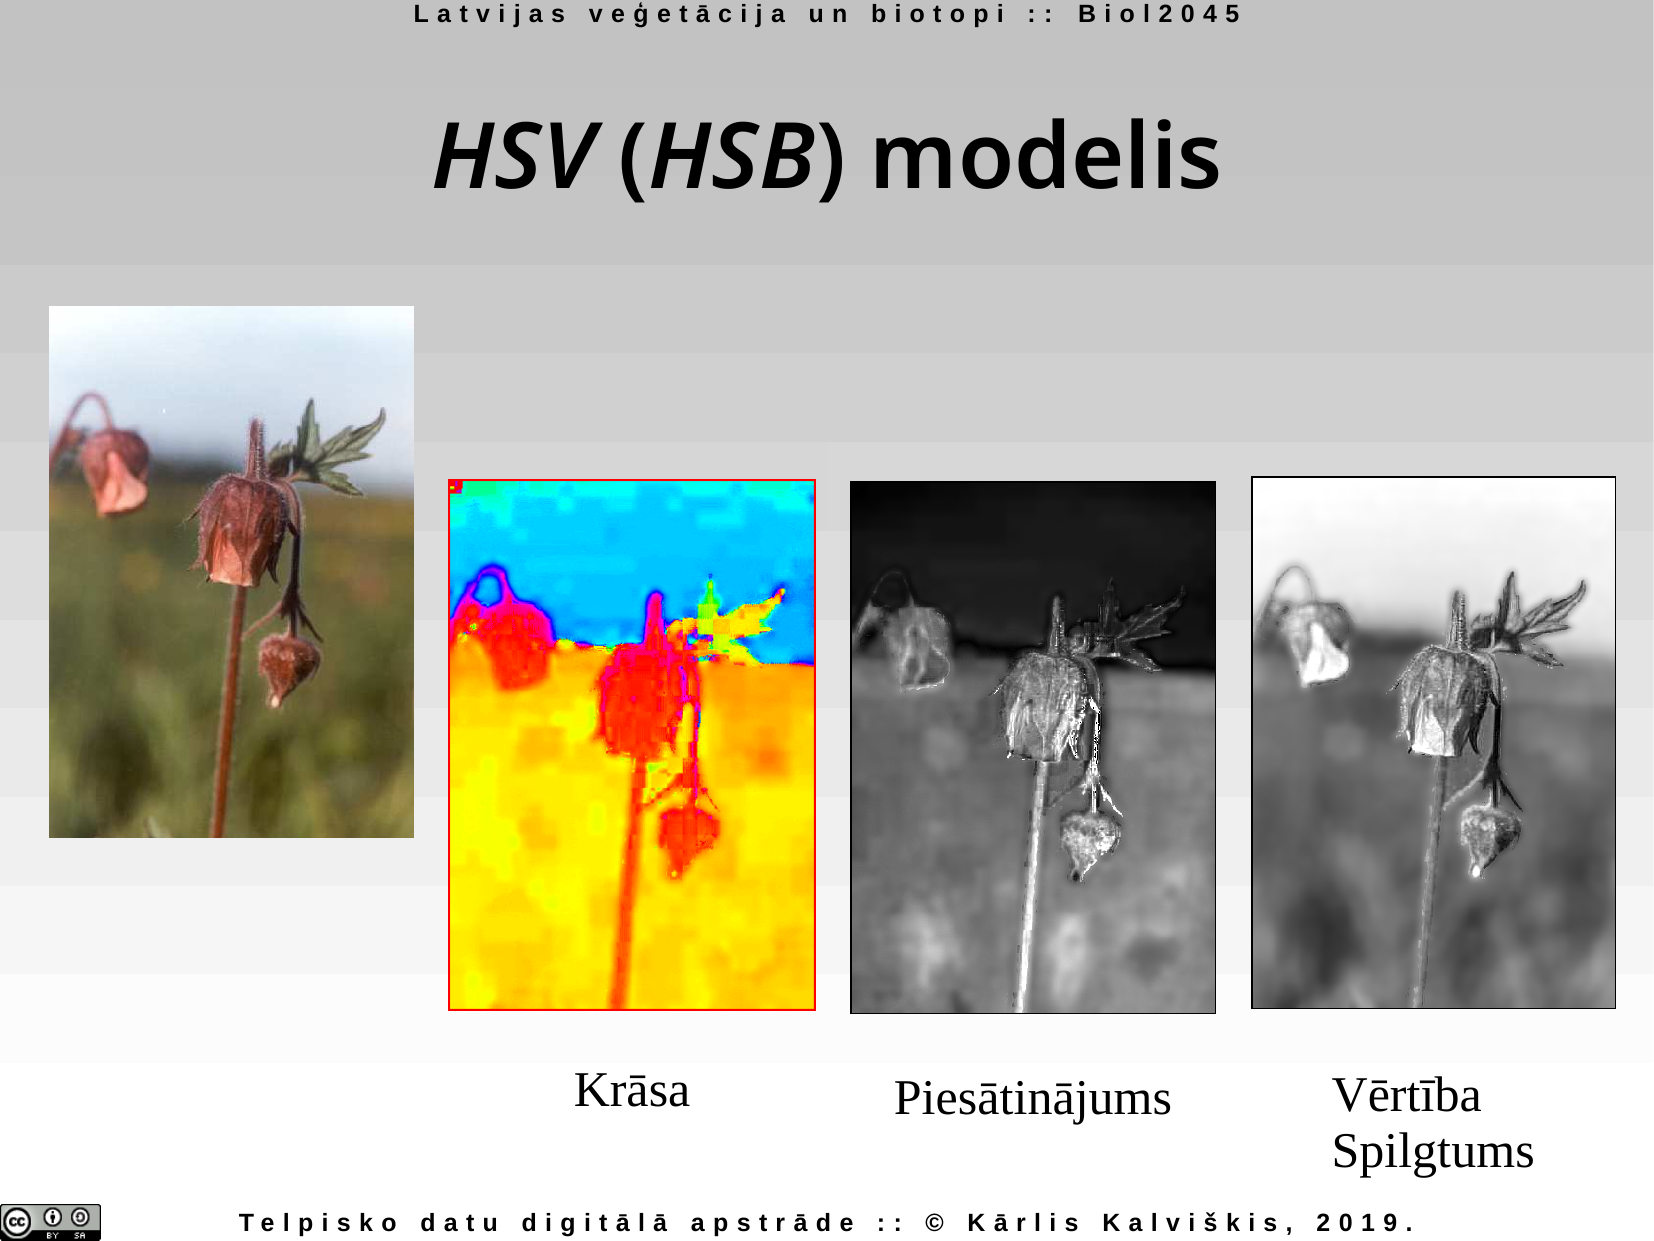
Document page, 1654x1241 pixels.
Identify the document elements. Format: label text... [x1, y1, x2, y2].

text_box Vērtība Spilgtums [1331, 1067, 1535, 1178]
text_box Piesātinājums [893, 1069, 1173, 1126]
title HSV (HSB) modelis [29, 49, 1625, 258]
text_box Krāsa [573, 1062, 691, 1118]
picture [0, 0, 1654, 1241]
